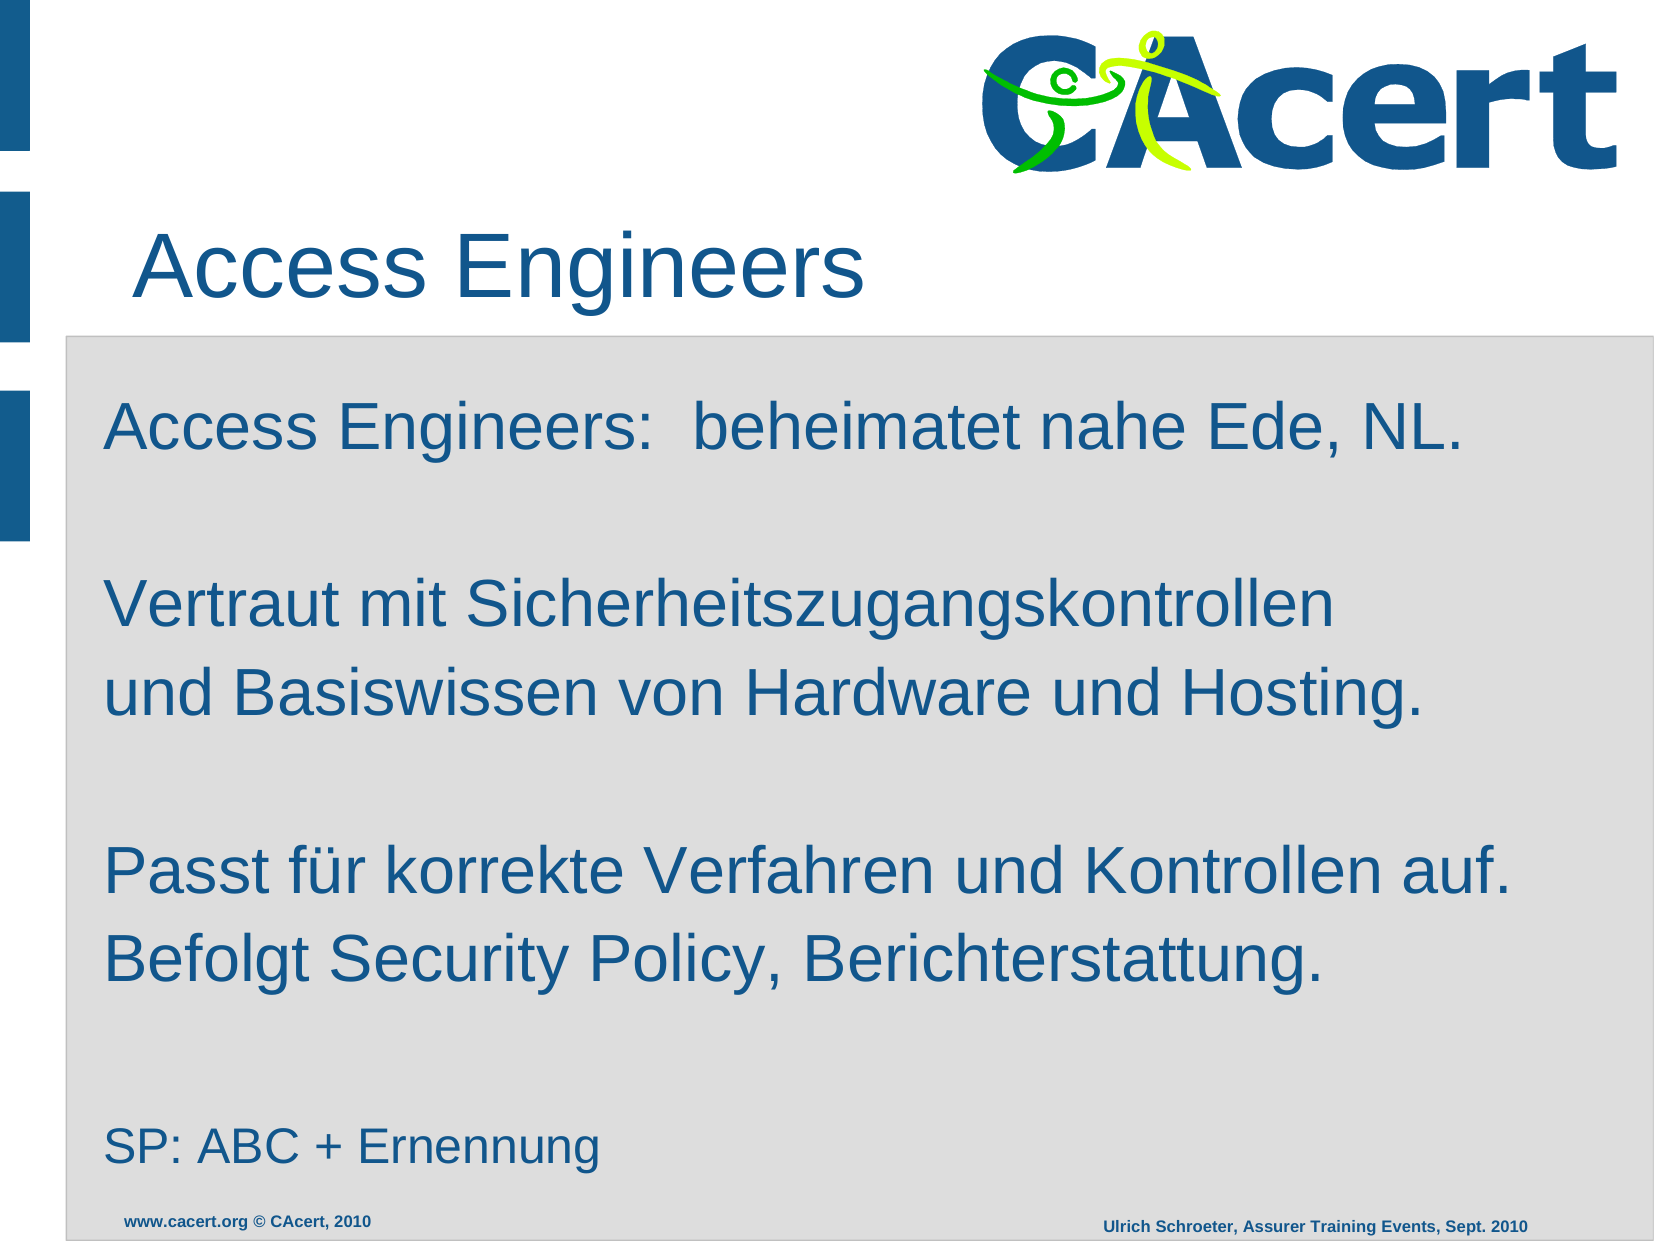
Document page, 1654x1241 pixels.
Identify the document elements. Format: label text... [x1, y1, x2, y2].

text_box Access Engineers [118, 206, 883, 325]
text_box Access Engineers: beheimatet nahe Ede, NL. Vertraut mit Sicherheitszugangskontrollen und Basiswissen von Hardware und Hosting. Passt für korrekte Verfahren und Kontrollen auf. Befolgt Security Policy, Berichterstattung. SP: ABC + Ernennung [88, 367, 1567, 1182]
